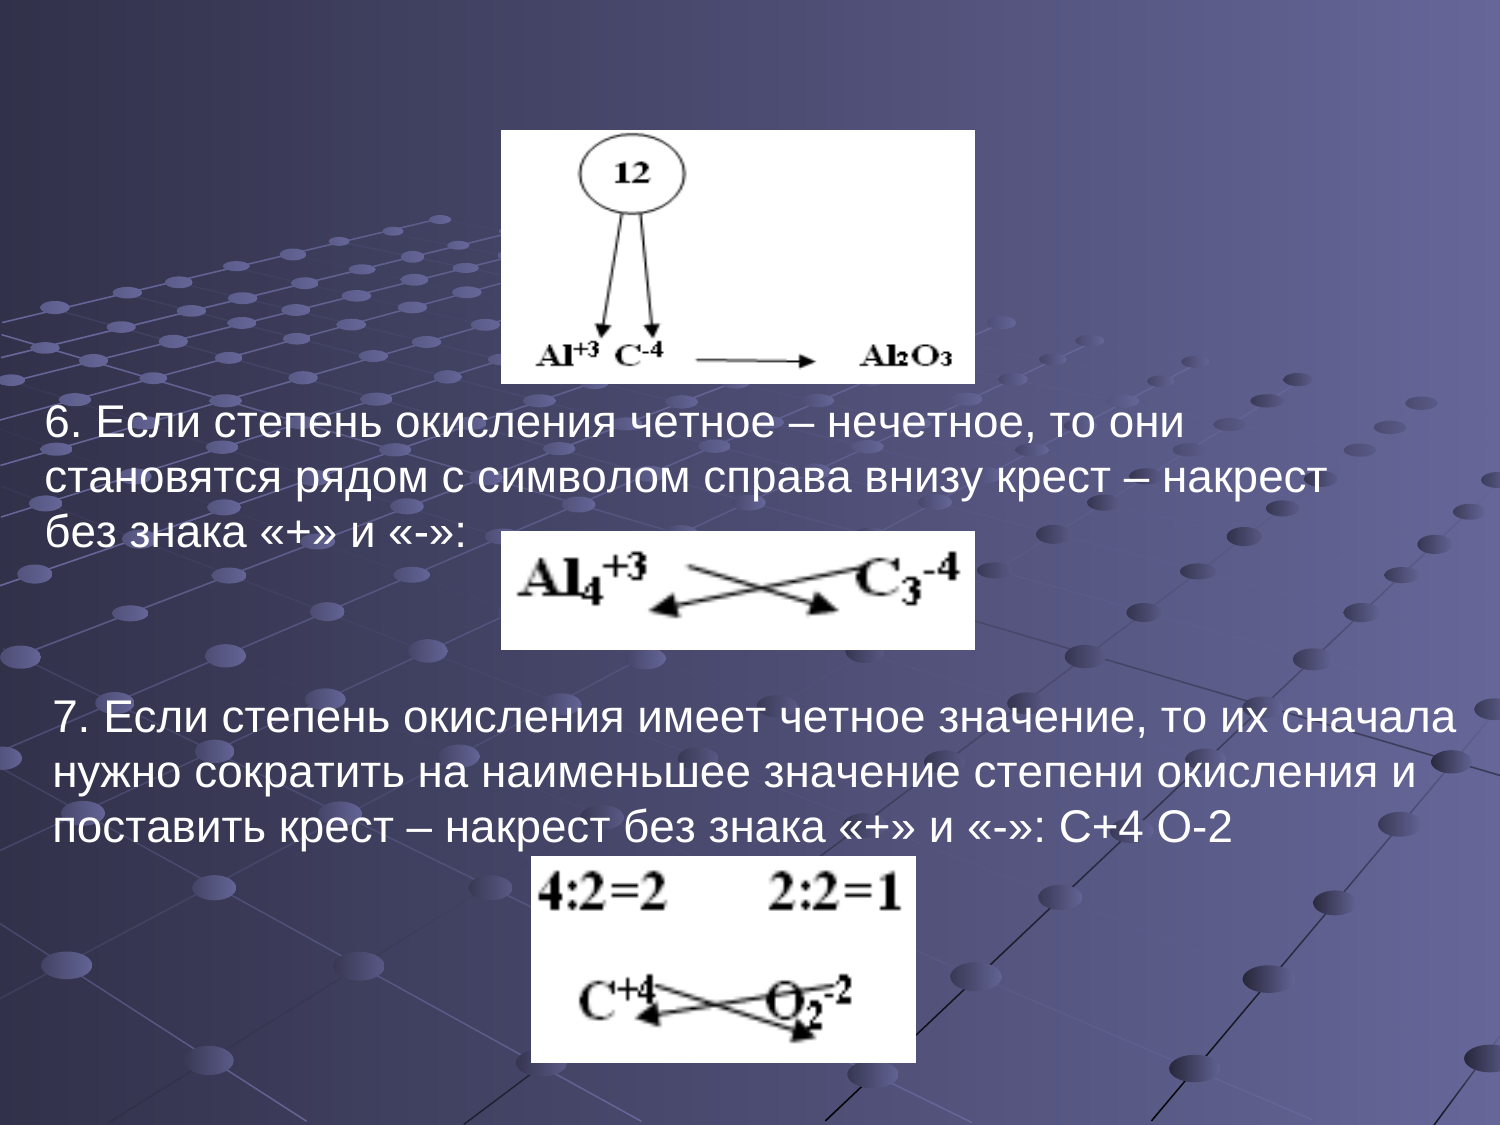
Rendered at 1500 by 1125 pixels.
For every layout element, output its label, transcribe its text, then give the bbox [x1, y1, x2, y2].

picture [531, 856, 916, 1063]
picture [501, 130, 975, 383]
picture [501, 531, 975, 650]
text_box 6. Если степень окисления четное – нечетное, то они становятся рядом с символом справа внизу крест – накрест без знака «+» и «-»: [29, 383, 1418, 635]
text_box 7. Если степень окисления имеет четное значение, то их сначала нужно сократить на наименьшее значение степени окисления и поставить крест – накрест без знака «+» и «-»: С+4 О-2 [37, 679, 1500, 930]
